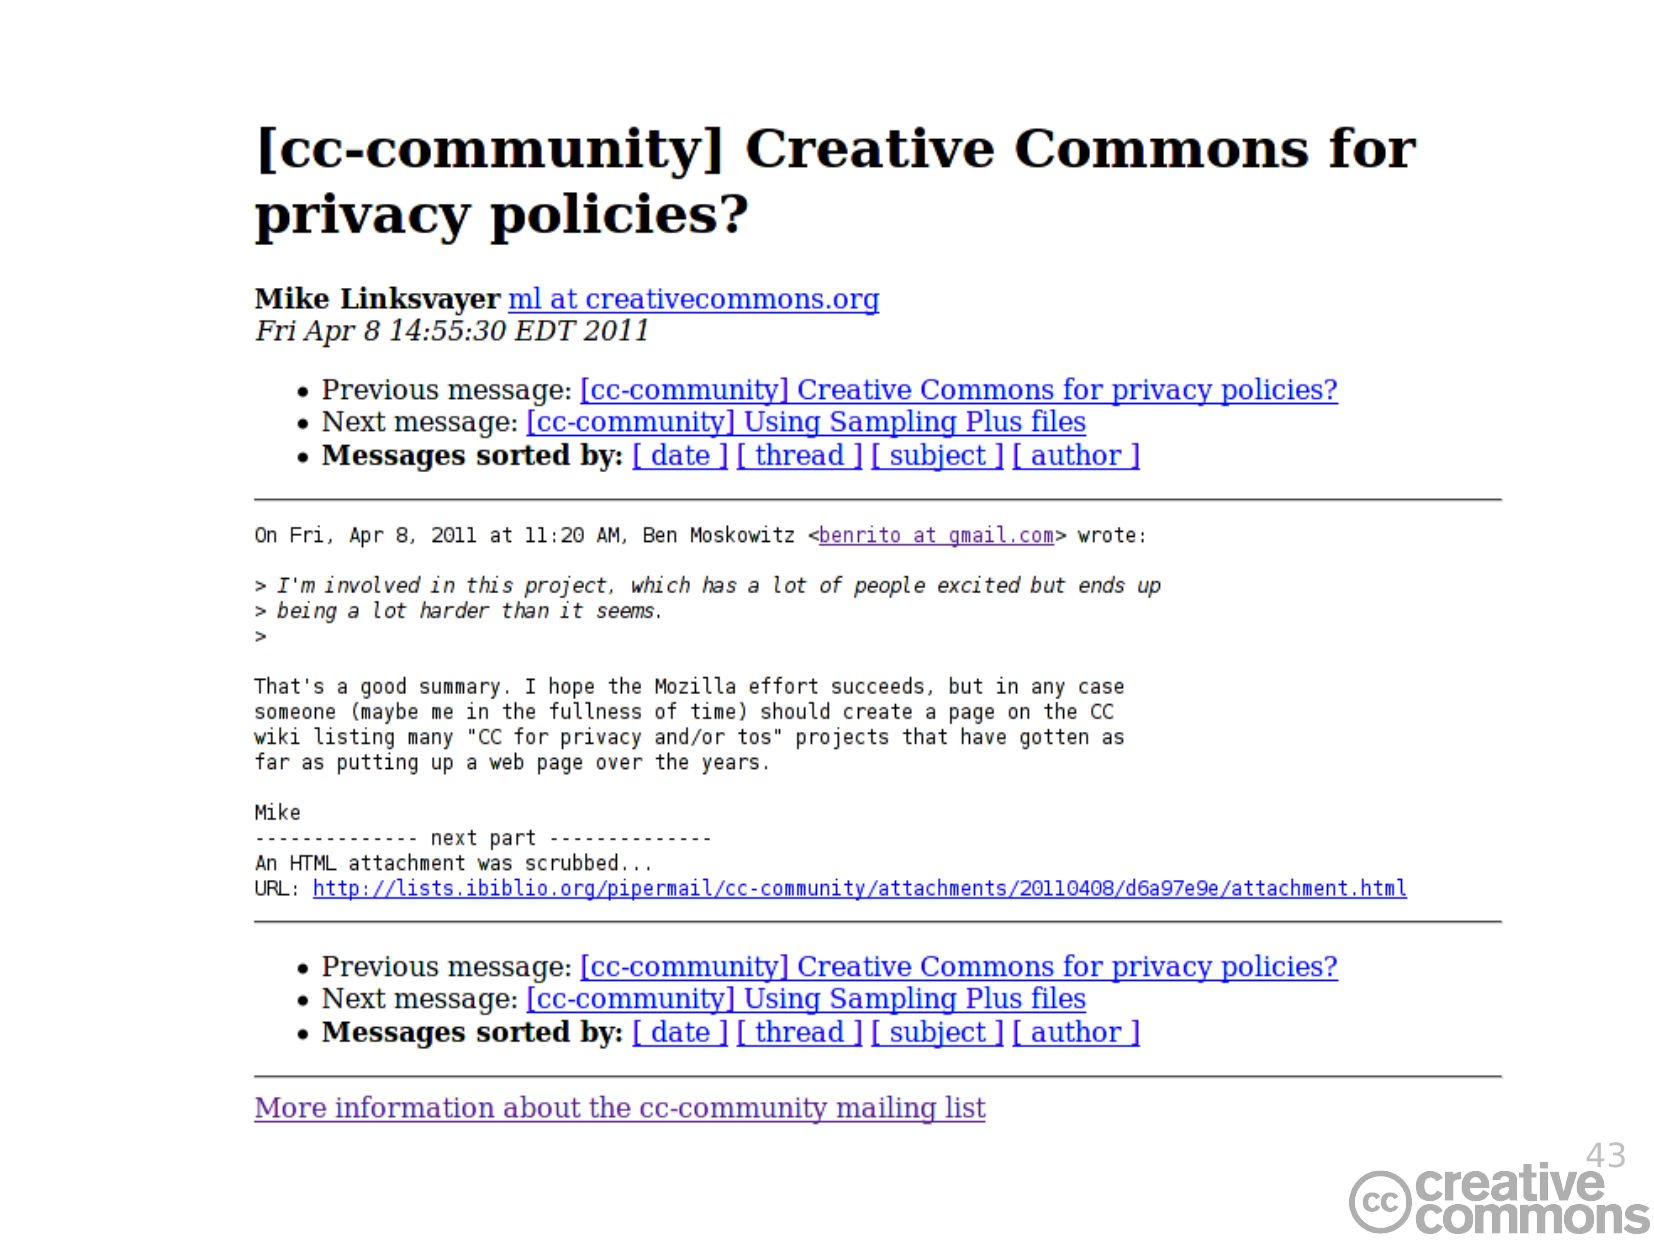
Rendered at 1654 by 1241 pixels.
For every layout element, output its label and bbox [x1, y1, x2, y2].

picture [241, 102, 1517, 1138]
picture [1349, 1162, 1650, 1234]
